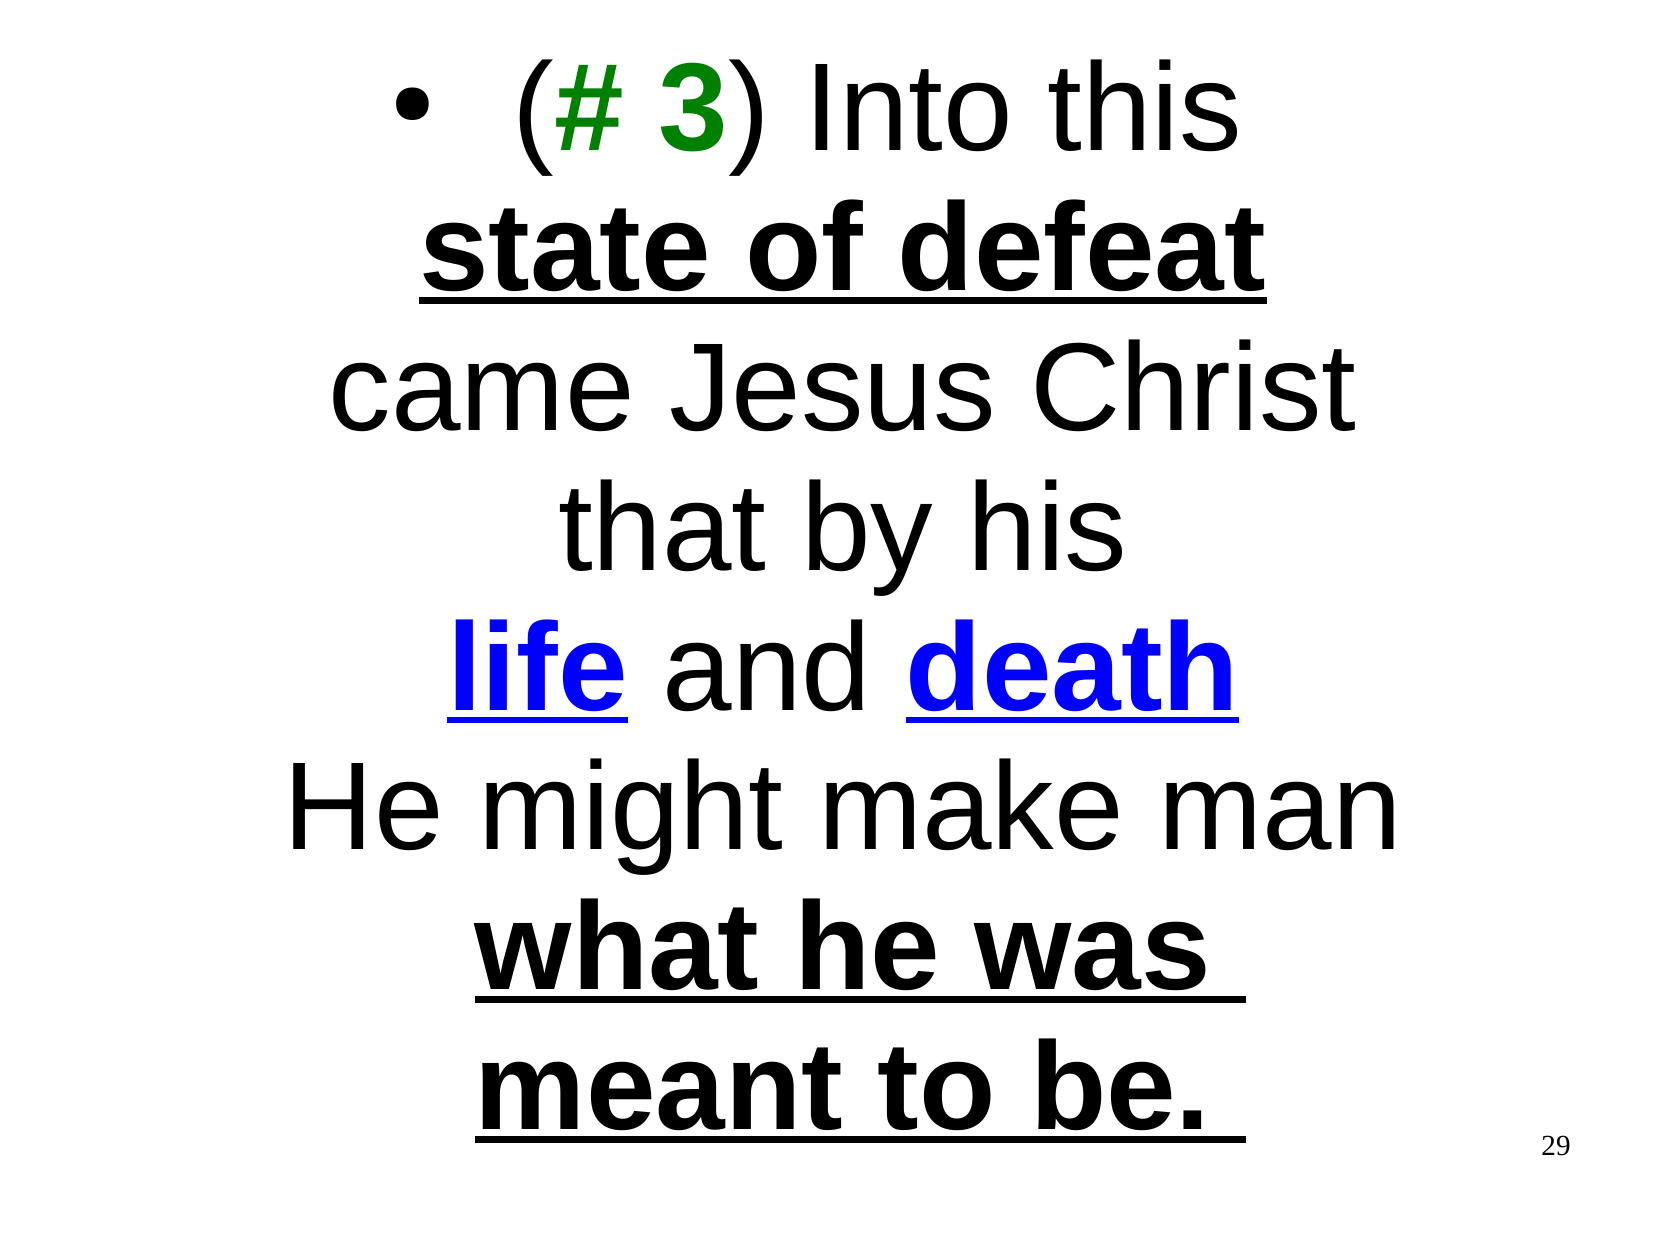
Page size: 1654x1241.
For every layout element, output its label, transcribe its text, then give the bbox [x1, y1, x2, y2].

list (# 3) Into this state of defeat came Jesus Christ that by his life and death He might make man what he was meant to be. [37, 37, 1613, 1238]
